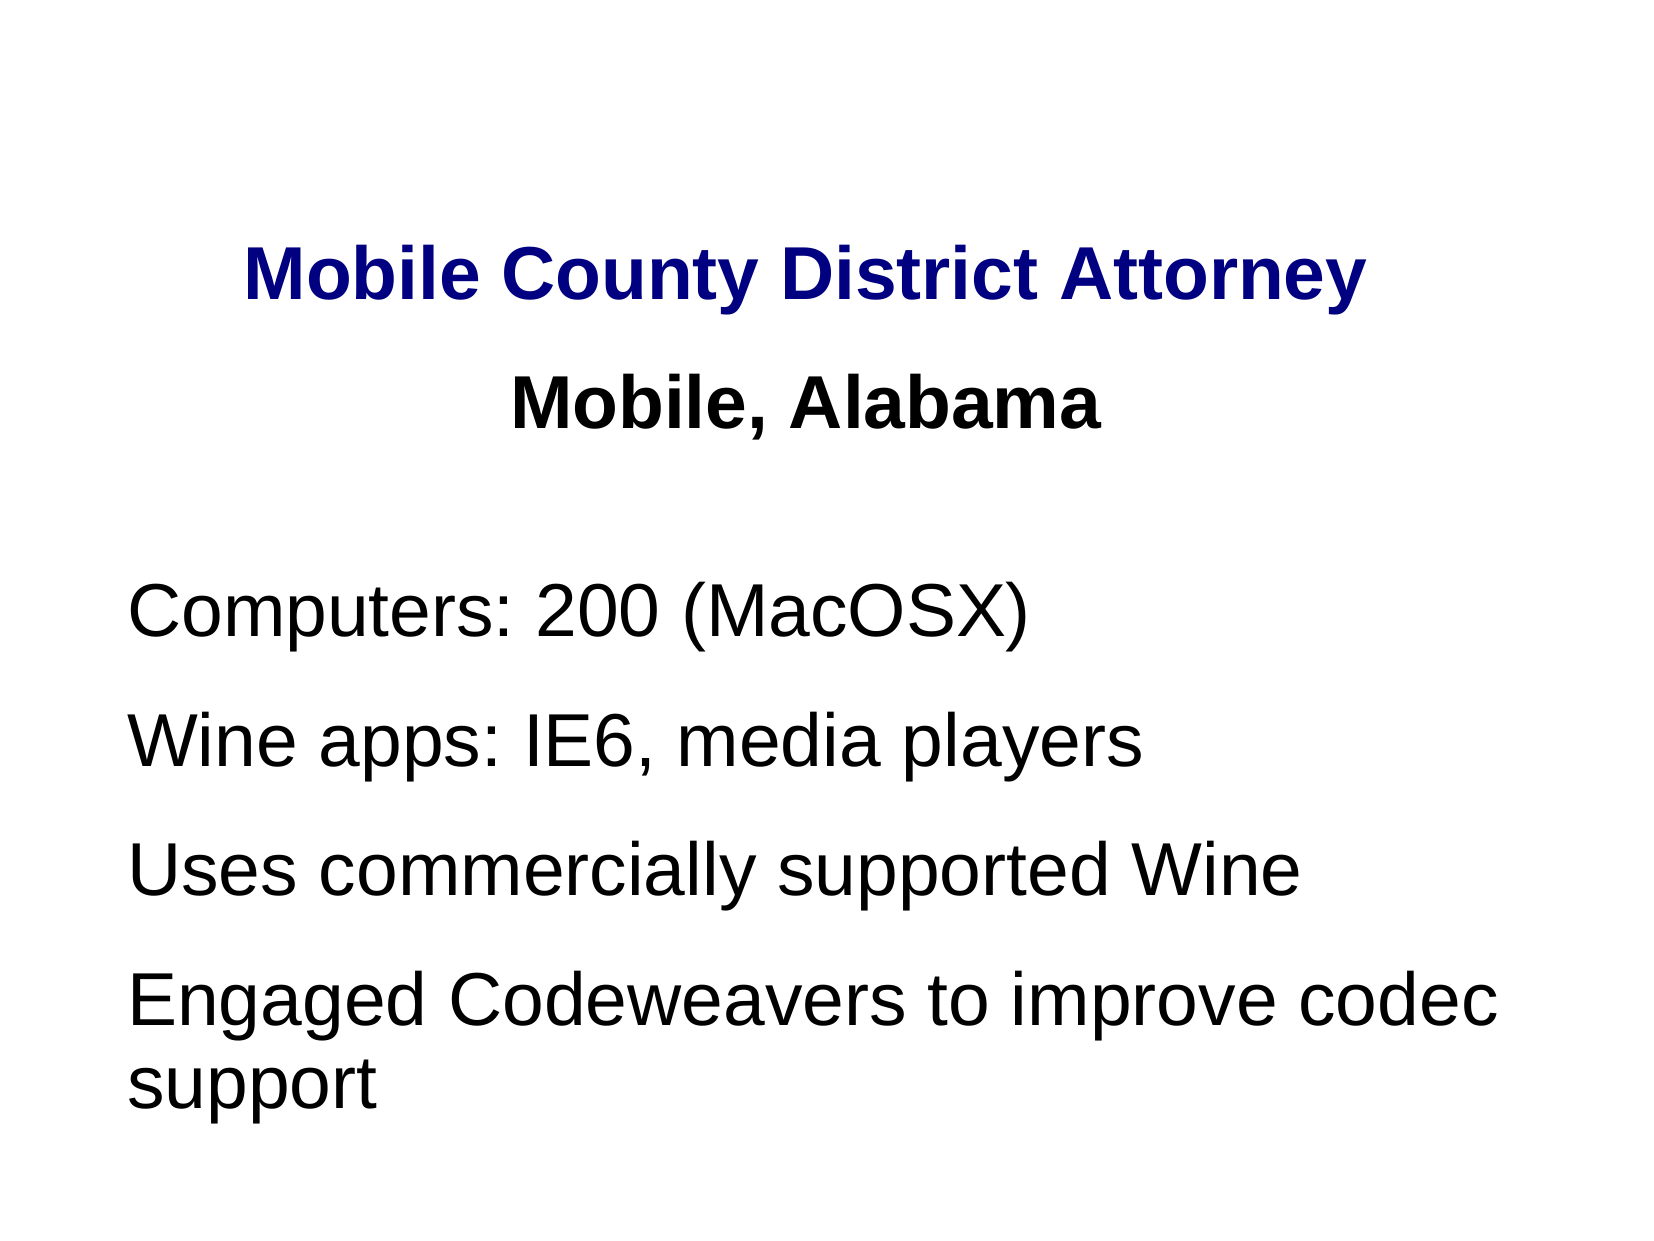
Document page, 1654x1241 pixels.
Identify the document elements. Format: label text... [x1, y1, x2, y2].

text_box Computers: 200 (MacOSX) Wine apps: IE6, media players Uses commercially supported Wine Engaged Codeweavers to improve codec support [112, 562, 1538, 1126]
text_box Mobile County District Attorney Mobile, Alabama [149, 225, 1463, 542]
